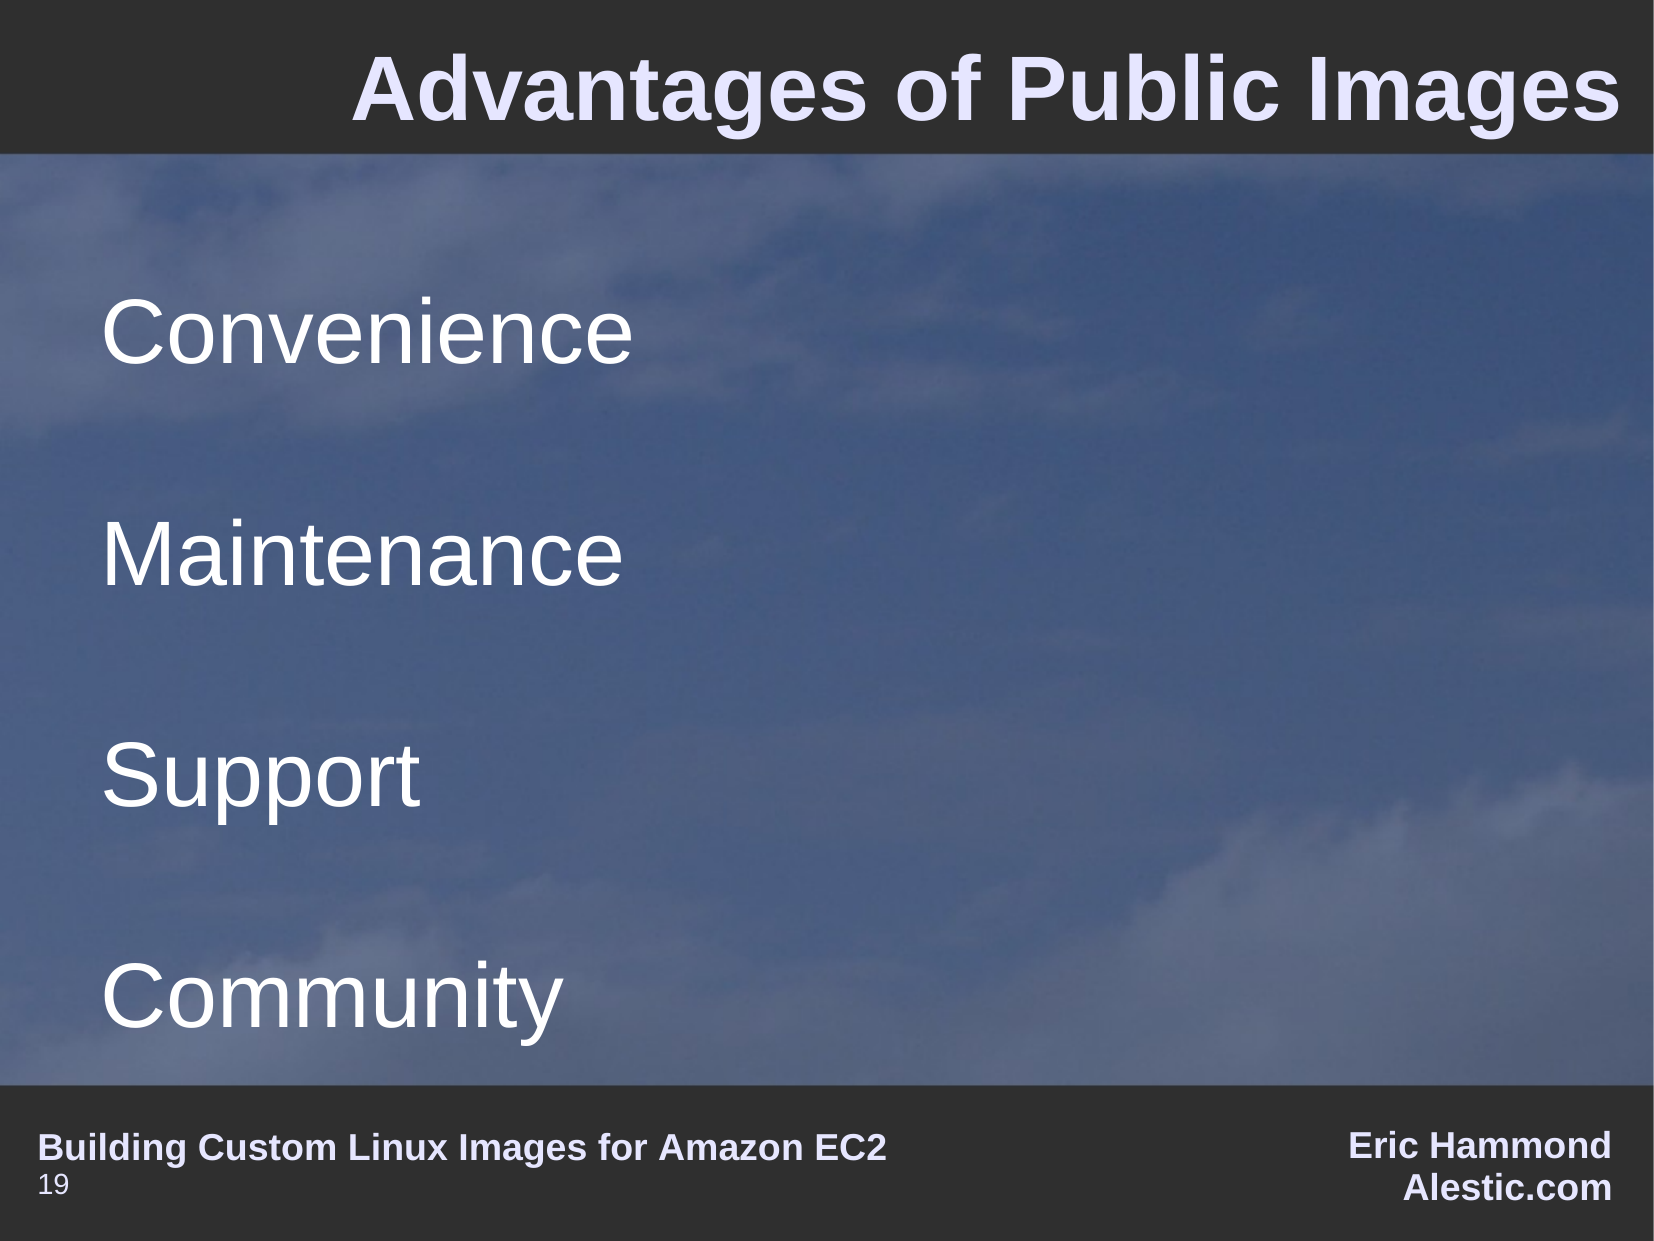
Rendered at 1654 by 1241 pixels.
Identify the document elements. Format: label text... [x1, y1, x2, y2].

picture [0, 0, 1654, 1241]
title Eric Hammond Alestic.com [1299, 1092, 1613, 1241]
title Advantages of Public Images [29, 29, 1625, 148]
list Convenience Maintenance Support Community [29, 177, 1625, 1049]
